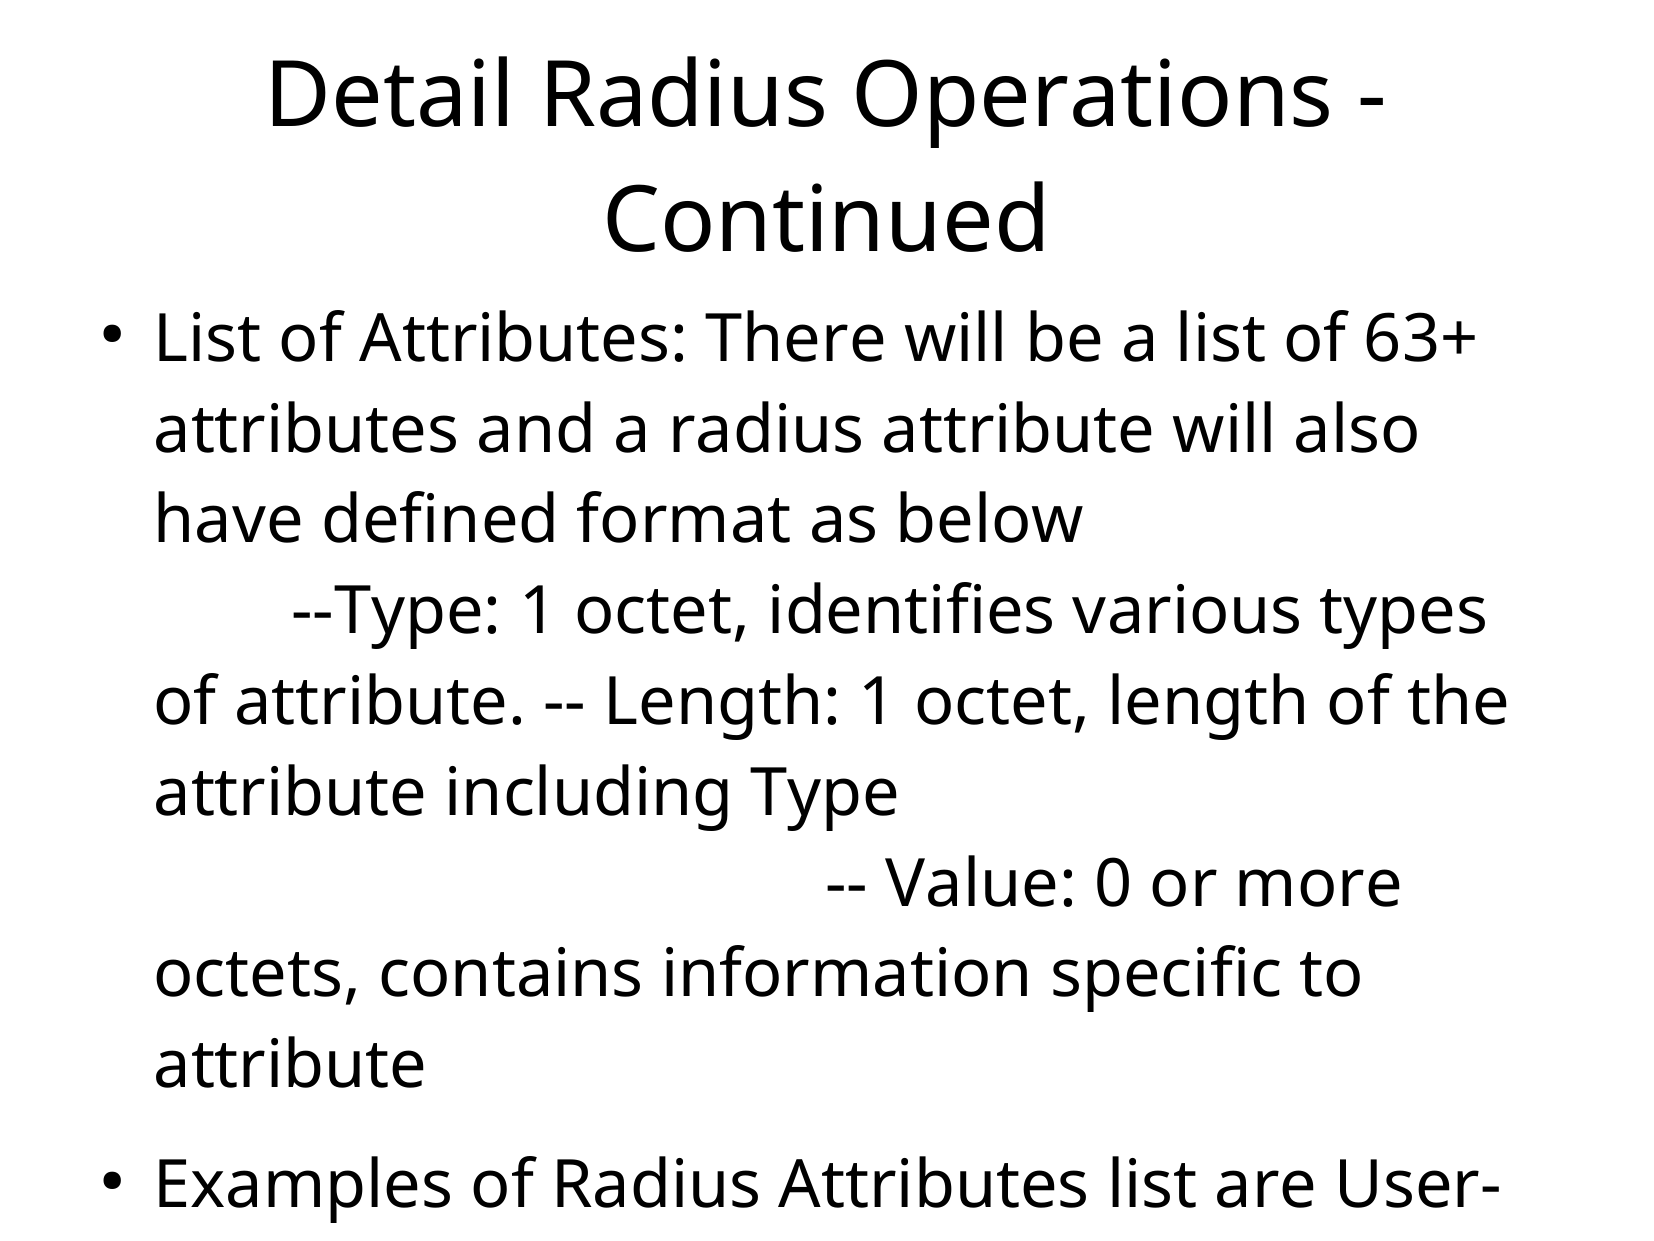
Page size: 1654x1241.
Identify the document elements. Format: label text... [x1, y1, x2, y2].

title Detail Radius Operations - Continued [82, 49, 1571, 257]
list List of Attributes: There will be a list of 63+ attributes and a radius attribute will also have defined format as below --Type: 1 octet, identifies various types of attribute. -- Length: 1 octet, length of the attribute including Type -- Value: 0 or more octets, contains information specific to attribute Examples of Radius Attributes list are User-Name, User-Password,NAS-IP-Address,NAS-Port,Service-Type, NAS-Identifier,Framed-Protocol,Vender-Specific,Calling-Station-ID,Called-Station-Id [82, 290, 1571, 1209]
